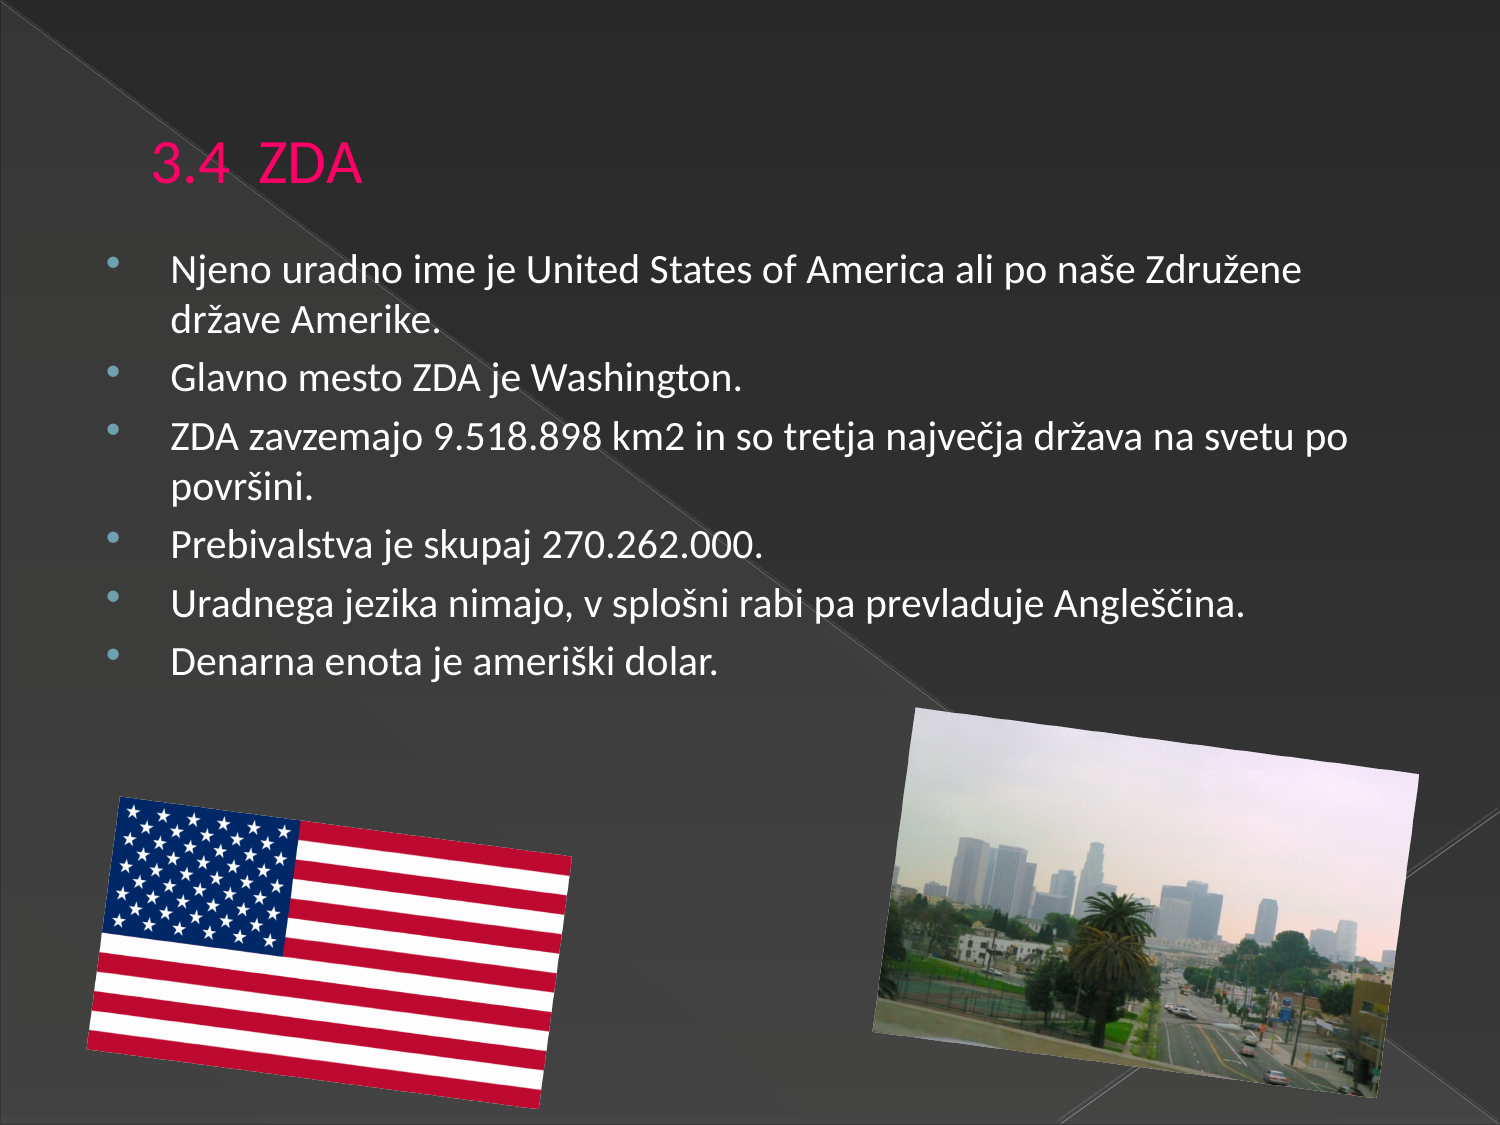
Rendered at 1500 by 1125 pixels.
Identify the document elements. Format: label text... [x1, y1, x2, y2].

picture [86, 796, 572, 1109]
title 3.4 ZDA [75, 43, 1425, 274]
picture [872, 707, 1419, 1098]
list Njeno uradno ime je United States of America ali po naše Združene države Amerike. Glavno mesto ZDA je Washington. ZDA zavzemajo 9.518.898 km2 in so tretja največja država na svetu po površini. Prebivalstva je skupaj 270.262.000. Uradnega jezika nimajo, v splošni rabi pa prevladuje Angleščina. Denarna enota je ameriški dolar. [82, 234, 1432, 985]
